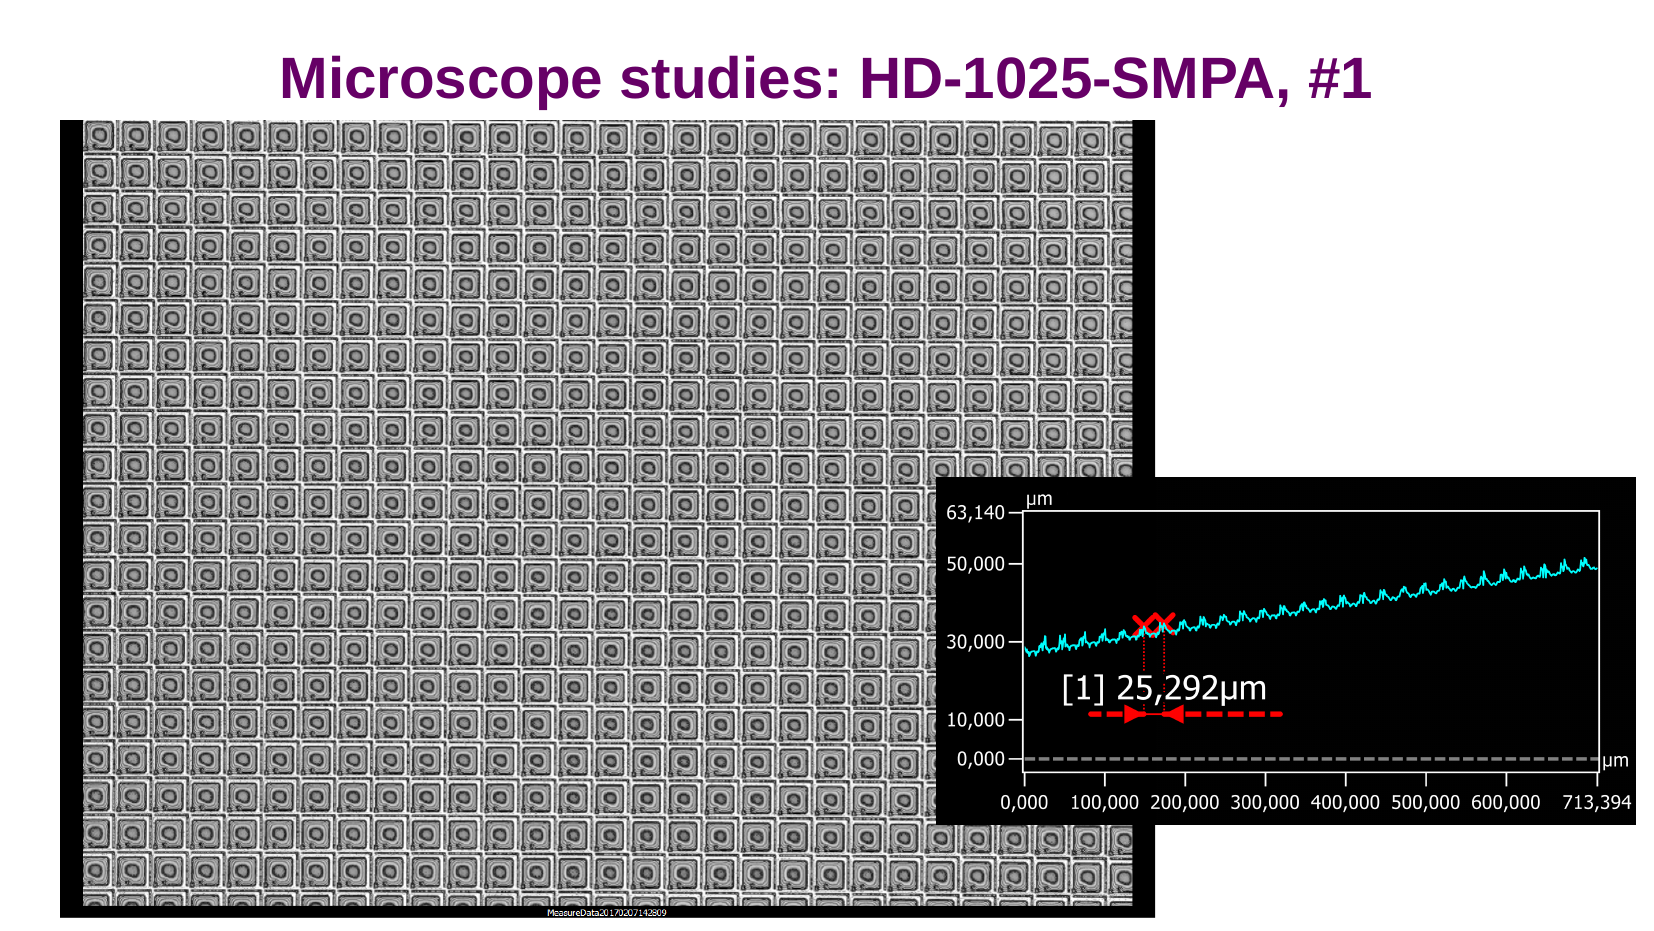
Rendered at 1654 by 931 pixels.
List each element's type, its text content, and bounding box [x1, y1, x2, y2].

picture [60, 120, 1636, 918]
title Microscope studies: HD-1025-SMPA, #1 [82, 37, 1571, 121]
